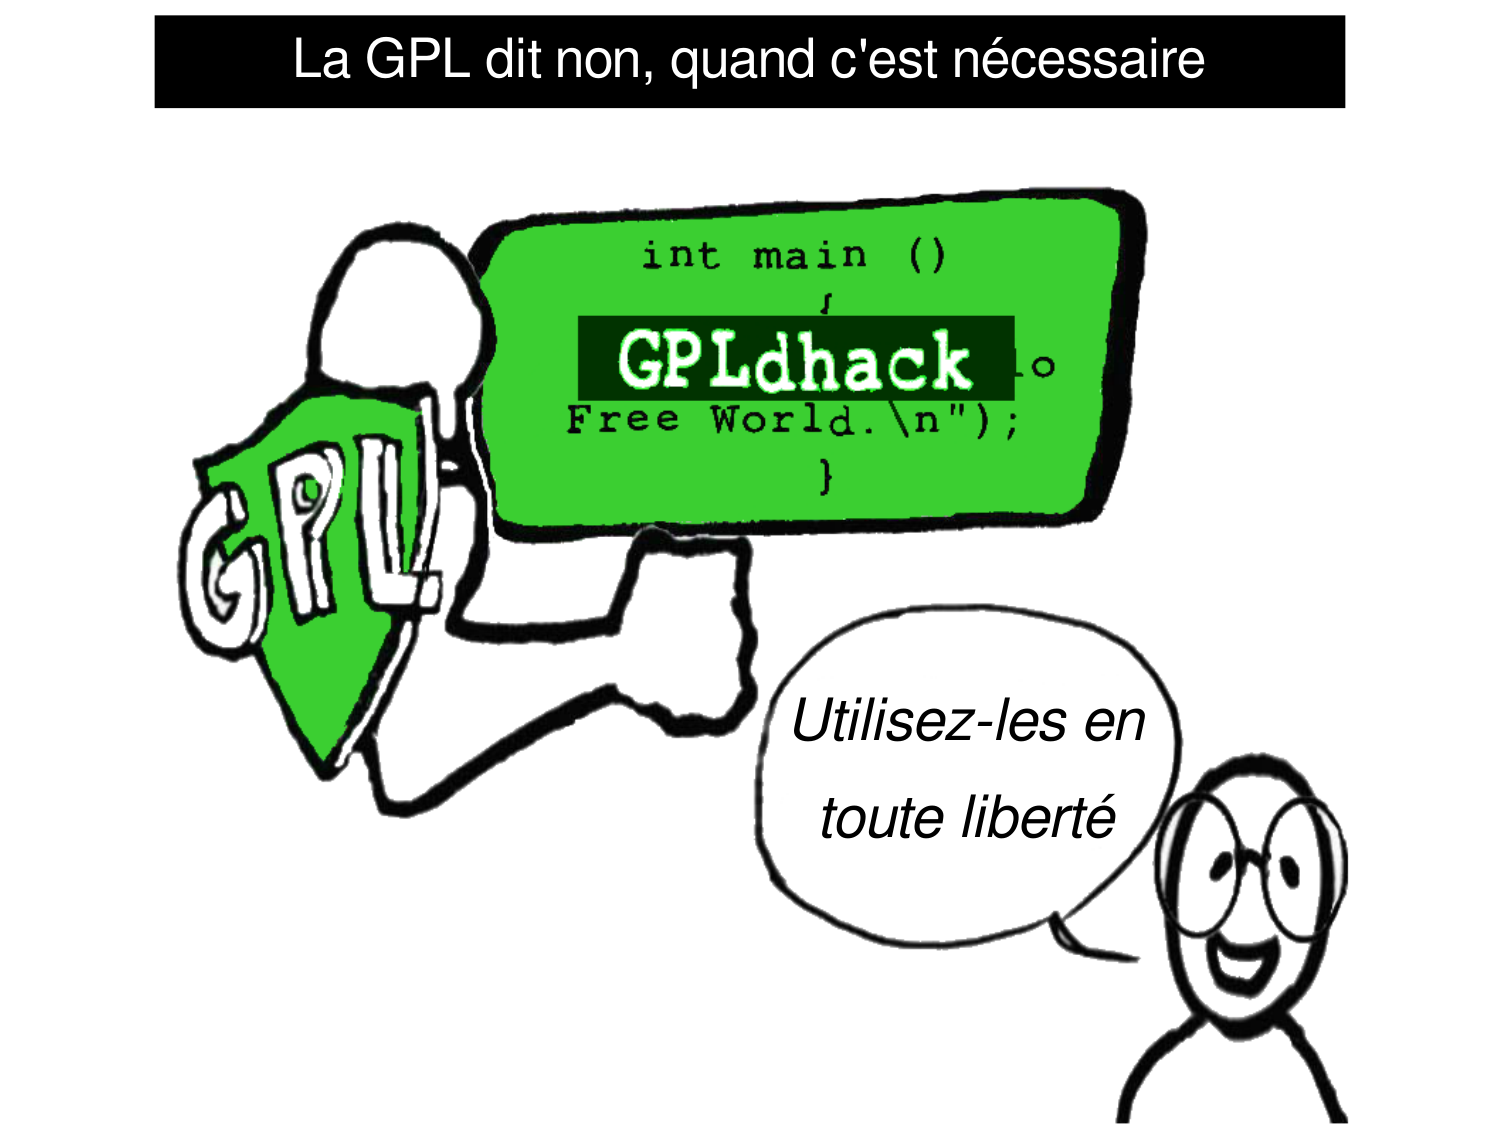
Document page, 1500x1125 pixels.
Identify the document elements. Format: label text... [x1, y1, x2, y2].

text_box Utilisez-les en toute liberté [770, 618, 1161, 927]
picture [150, 0, 1351, 1125]
text_box La GPL dit non, quand c'est nécessaire [154, 15, 1346, 109]
